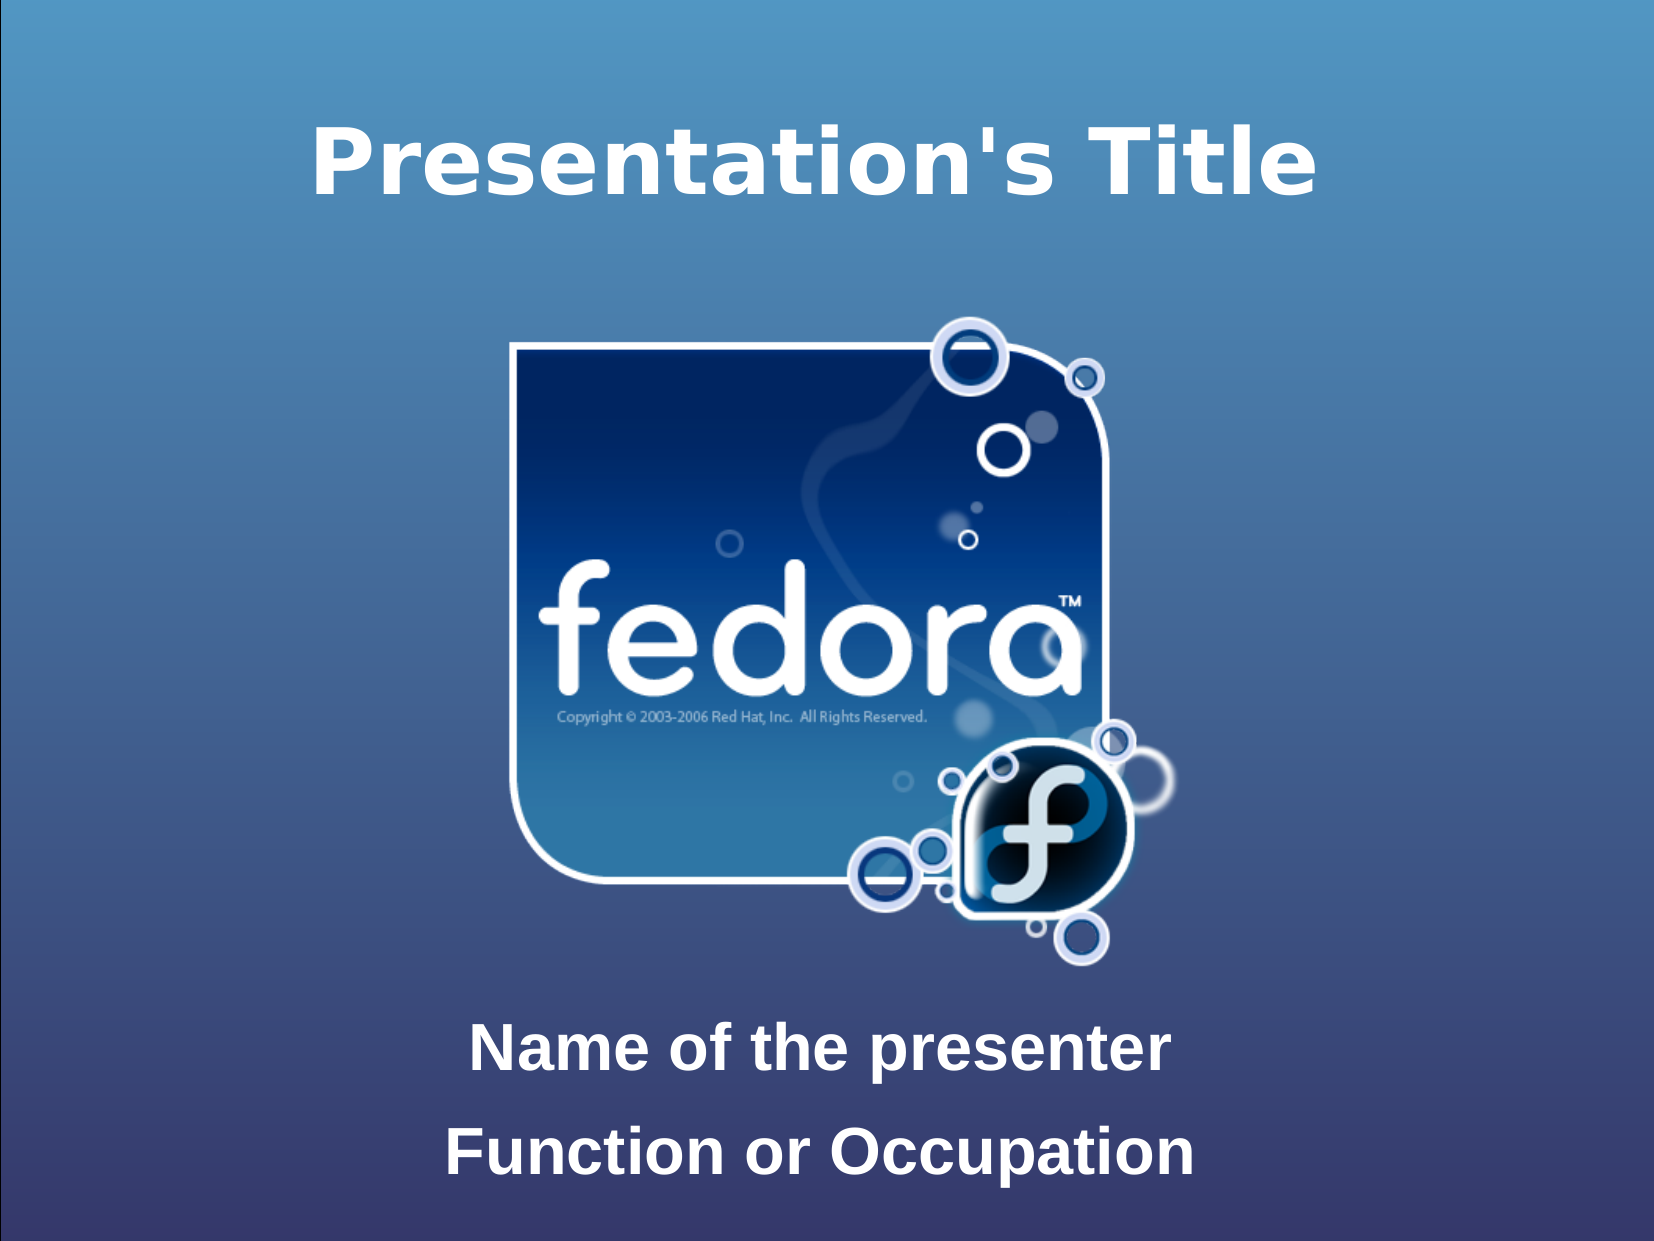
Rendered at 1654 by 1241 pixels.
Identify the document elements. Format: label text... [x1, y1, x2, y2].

list Name of the presenter Function or Occupation [159, 1009, 1465, 1204]
text_box [0, 0, 1654, 1241]
picture [417, 314, 1204, 971]
title Presentation's Title [248, 59, 1382, 267]
